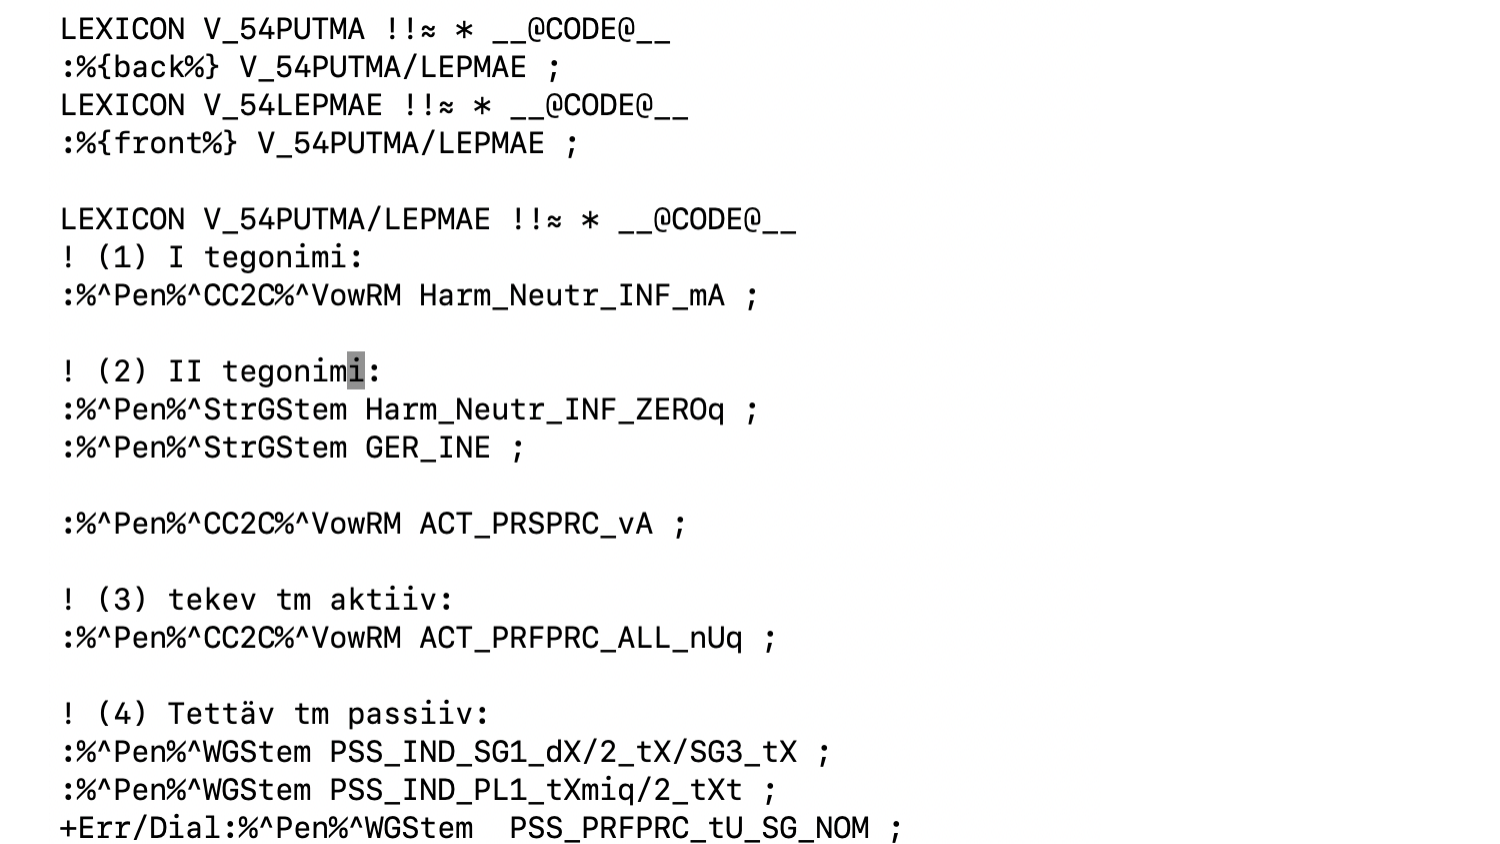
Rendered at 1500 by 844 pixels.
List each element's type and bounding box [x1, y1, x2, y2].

picture [49, 0, 1101, 844]
